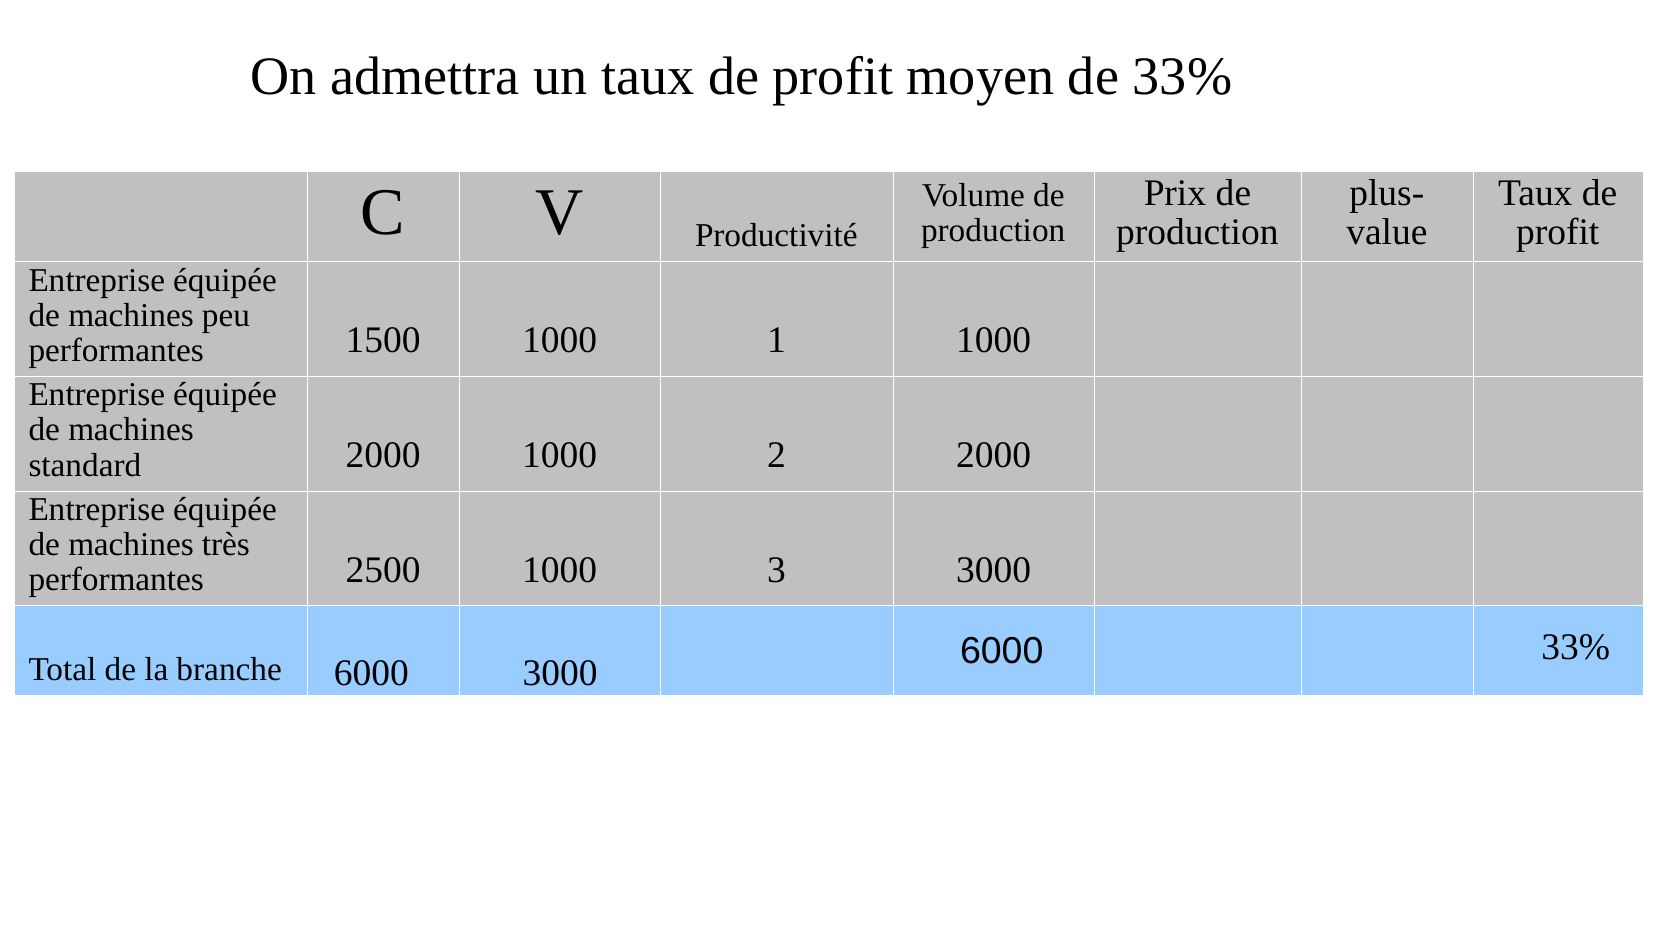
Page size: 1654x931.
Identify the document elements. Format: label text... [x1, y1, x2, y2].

table_header C [308, 172, 459, 261]
table_cell 1000 [460, 377, 660, 491]
table_header V [460, 172, 660, 261]
table_cell [1302, 262, 1473, 376]
table_cell 3000 [894, 492, 1094, 605]
table_cell 1 [661, 262, 893, 376]
table_cell [1095, 262, 1301, 376]
table_cell [1095, 606, 1301, 695]
table_header Prix de production [1095, 172, 1301, 261]
text_box 6000 [395, 662, 404, 684]
table_cell Total de la branche [15, 606, 307, 695]
text_box 3000 [507, 642, 621, 694]
table_cell 1000 [894, 262, 1094, 376]
table_cell 1000 [460, 492, 660, 605]
text_box 6000 [338, 672, 347, 684]
table_cell 2000 [894, 377, 1094, 491]
table_header Volume de production [894, 172, 1094, 261]
table_cell [1474, 262, 1643, 376]
table_cell Entreprise équipée de machines standard [15, 377, 307, 491]
table_header Productivité [661, 172, 893, 261]
table_cell Entreprise équipée de machines très performantes [15, 492, 307, 605]
table_cell 1000 [460, 262, 660, 376]
table_cell 2500 [308, 492, 459, 605]
table_cell 2 [661, 377, 893, 491]
table_header plus-value [1302, 172, 1473, 261]
table_cell [1474, 377, 1643, 491]
table_cell [1302, 606, 1473, 695]
text_box On admettra un taux de profit moyen de 33% [165, 35, 1249, 138]
table_cell [1302, 492, 1473, 605]
table_cell [661, 606, 893, 695]
table_cell [1095, 492, 1301, 605]
table_cell 3 [661, 492, 893, 605]
table_cell 1500 [308, 262, 459, 376]
table_cell Entreprise équipée de machines peu performantes [15, 262, 307, 376]
table_cell [1095, 377, 1301, 491]
text_box 6000 [376, 662, 385, 684]
table_cell [308, 606, 459, 695]
text_box 6000 [318, 642, 432, 685]
table_cell 6000 [894, 606, 1094, 695]
table_cell 2000 [308, 377, 459, 491]
text_box 6000 [357, 662, 366, 684]
table_cell [460, 606, 660, 695]
table_cell [1302, 377, 1473, 491]
table_cell 33% [1474, 606, 1643, 695]
table_header Taux de profit [1474, 172, 1643, 261]
table_cell [1474, 492, 1643, 605]
table_header [15, 172, 307, 261]
